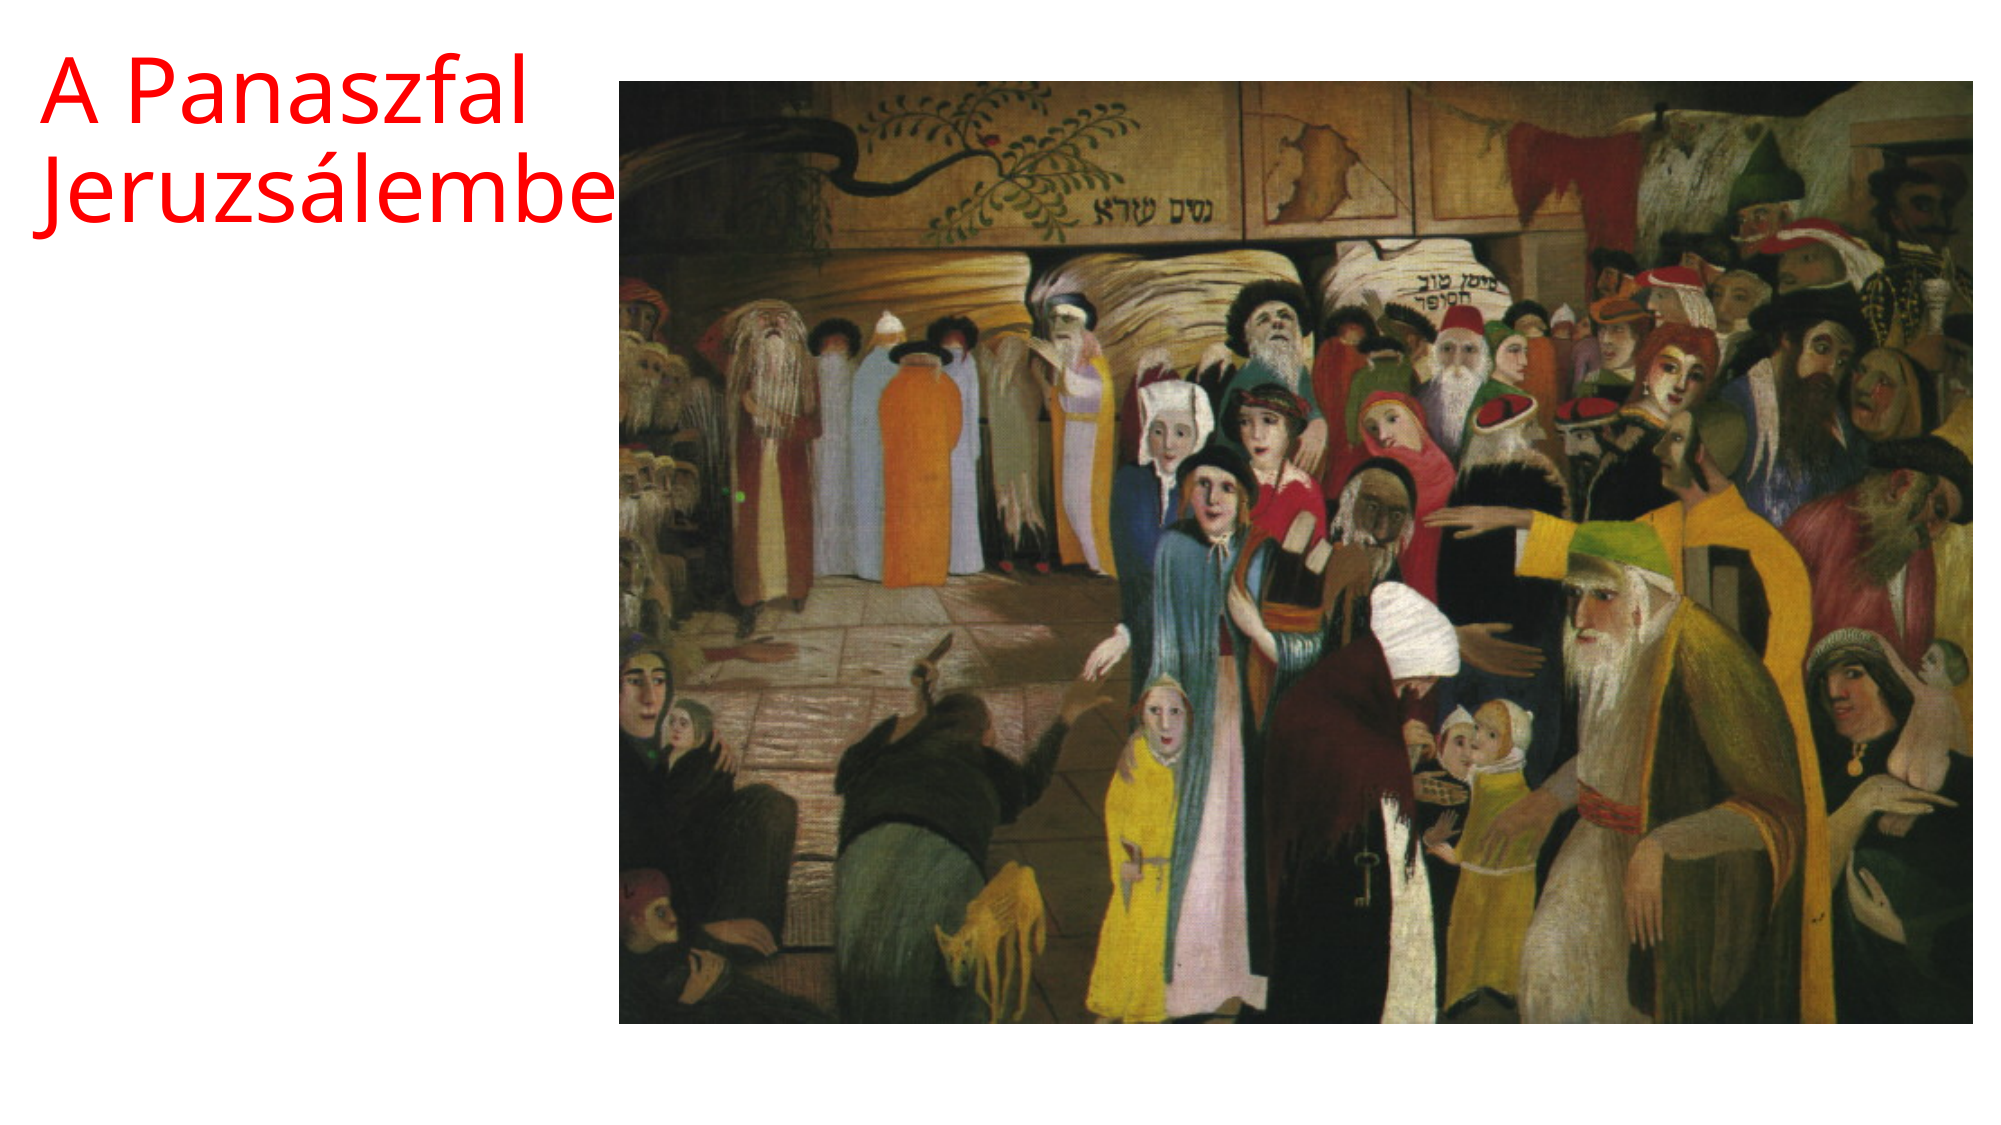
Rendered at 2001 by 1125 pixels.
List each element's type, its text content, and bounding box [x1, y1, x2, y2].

title A Panaszfal Jeruzsálemben [25, 34, 1751, 252]
picture [619, 81, 1973, 1024]
